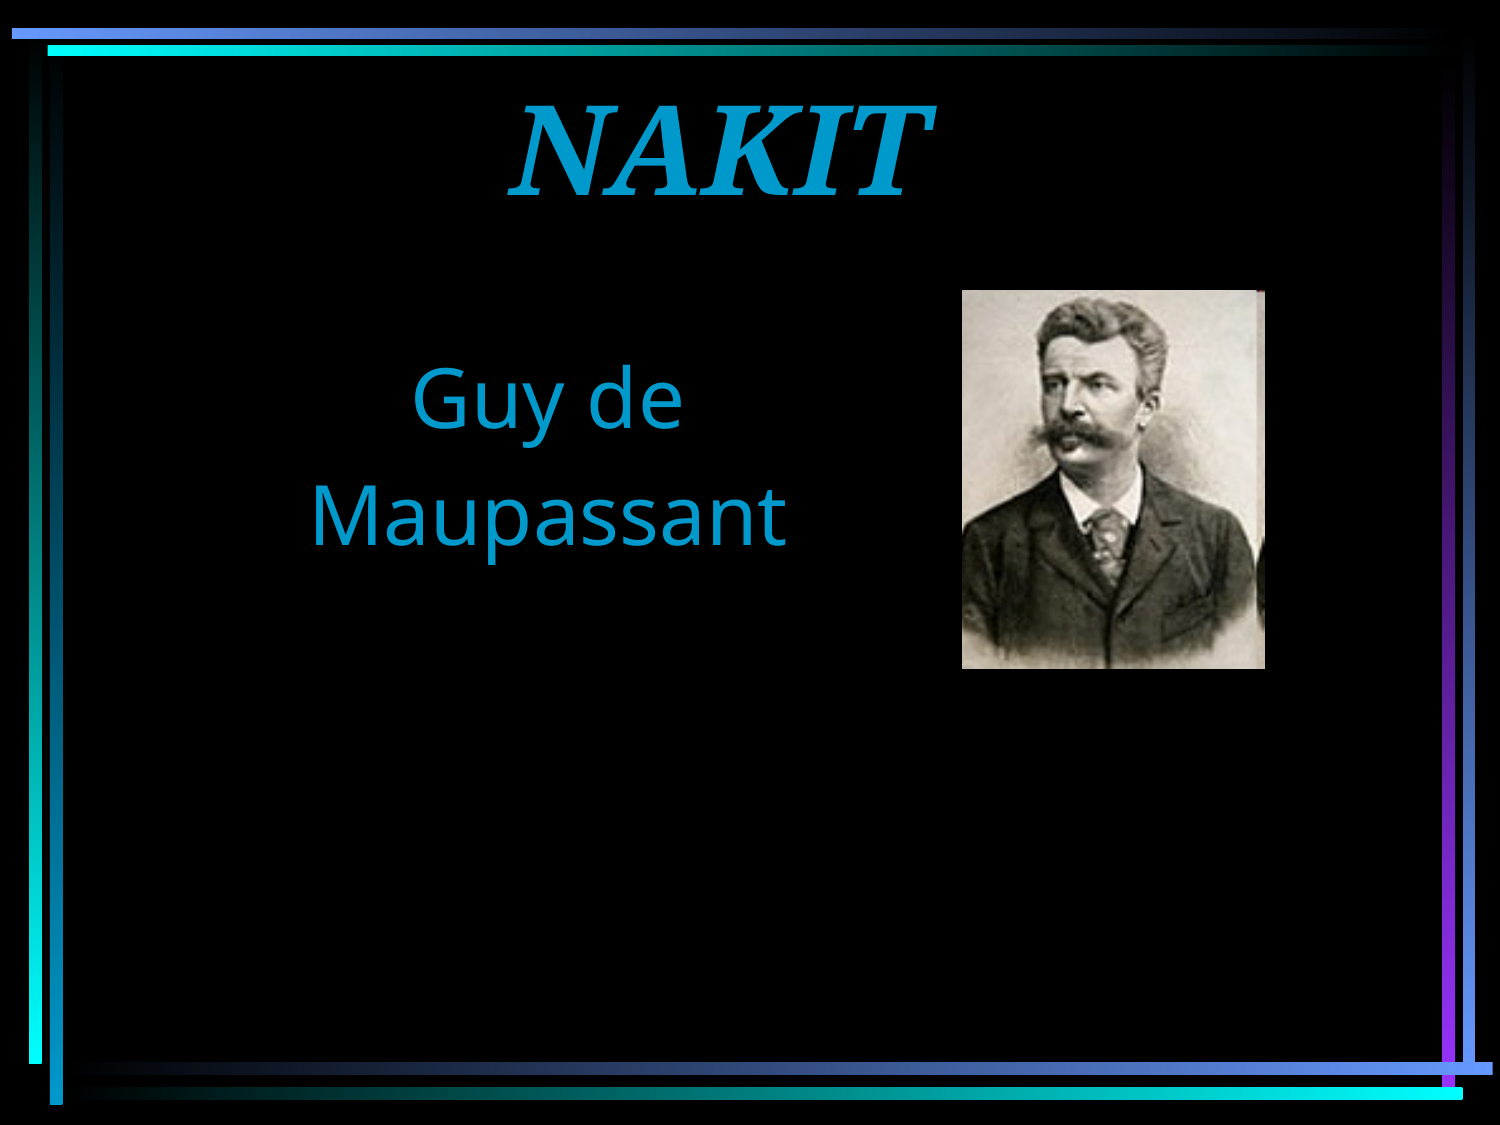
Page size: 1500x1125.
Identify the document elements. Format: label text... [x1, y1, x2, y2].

picture [962, 290, 1265, 669]
text_box Guy de Maupassant [147, 338, 927, 598]
title NAKIT [62, 62, 1375, 200]
